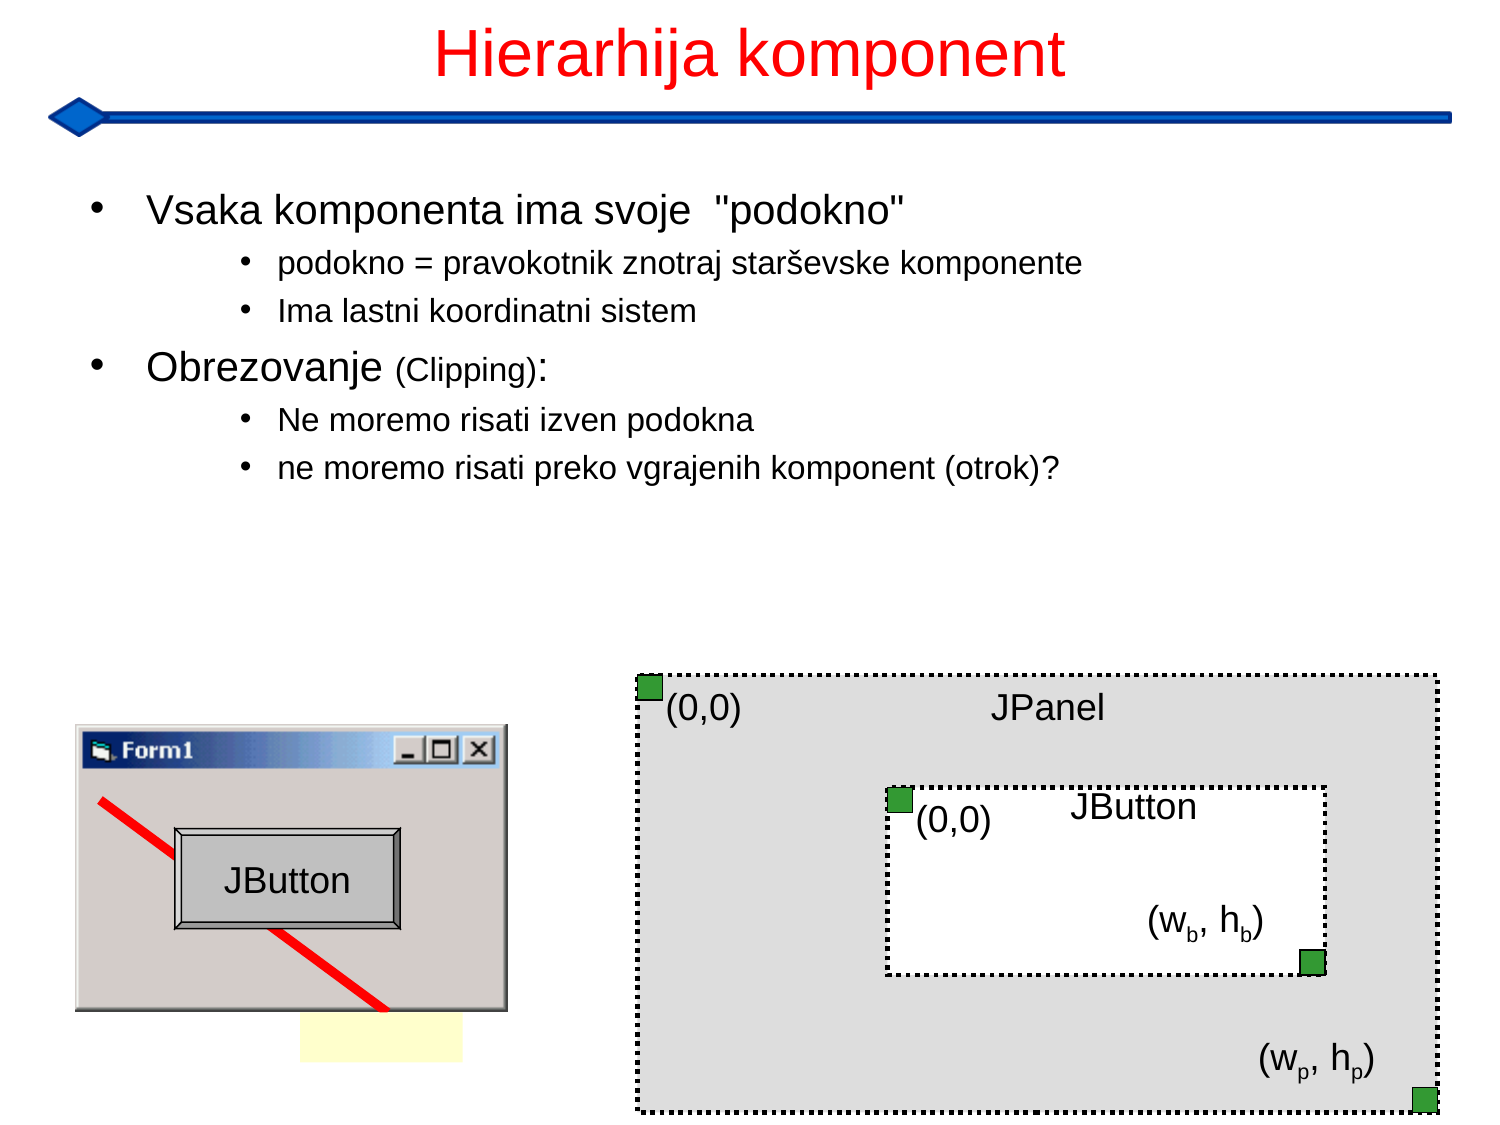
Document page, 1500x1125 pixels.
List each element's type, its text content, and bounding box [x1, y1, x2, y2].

title Hierarhija komponent [12, 0, 1488, 100]
picture [48, 100, 1452, 137]
text_box Vsaka komponenta ima svoje "podokno" podokno = pravokotnik znotraj starševske komponente Ima lastni koordinatni sistem Obrezovanje (Clipping): Ne moremo risati izven podokna ne moremo risati preko vgrajenih komponent (otrok)? [75, 174, 1500, 1125]
